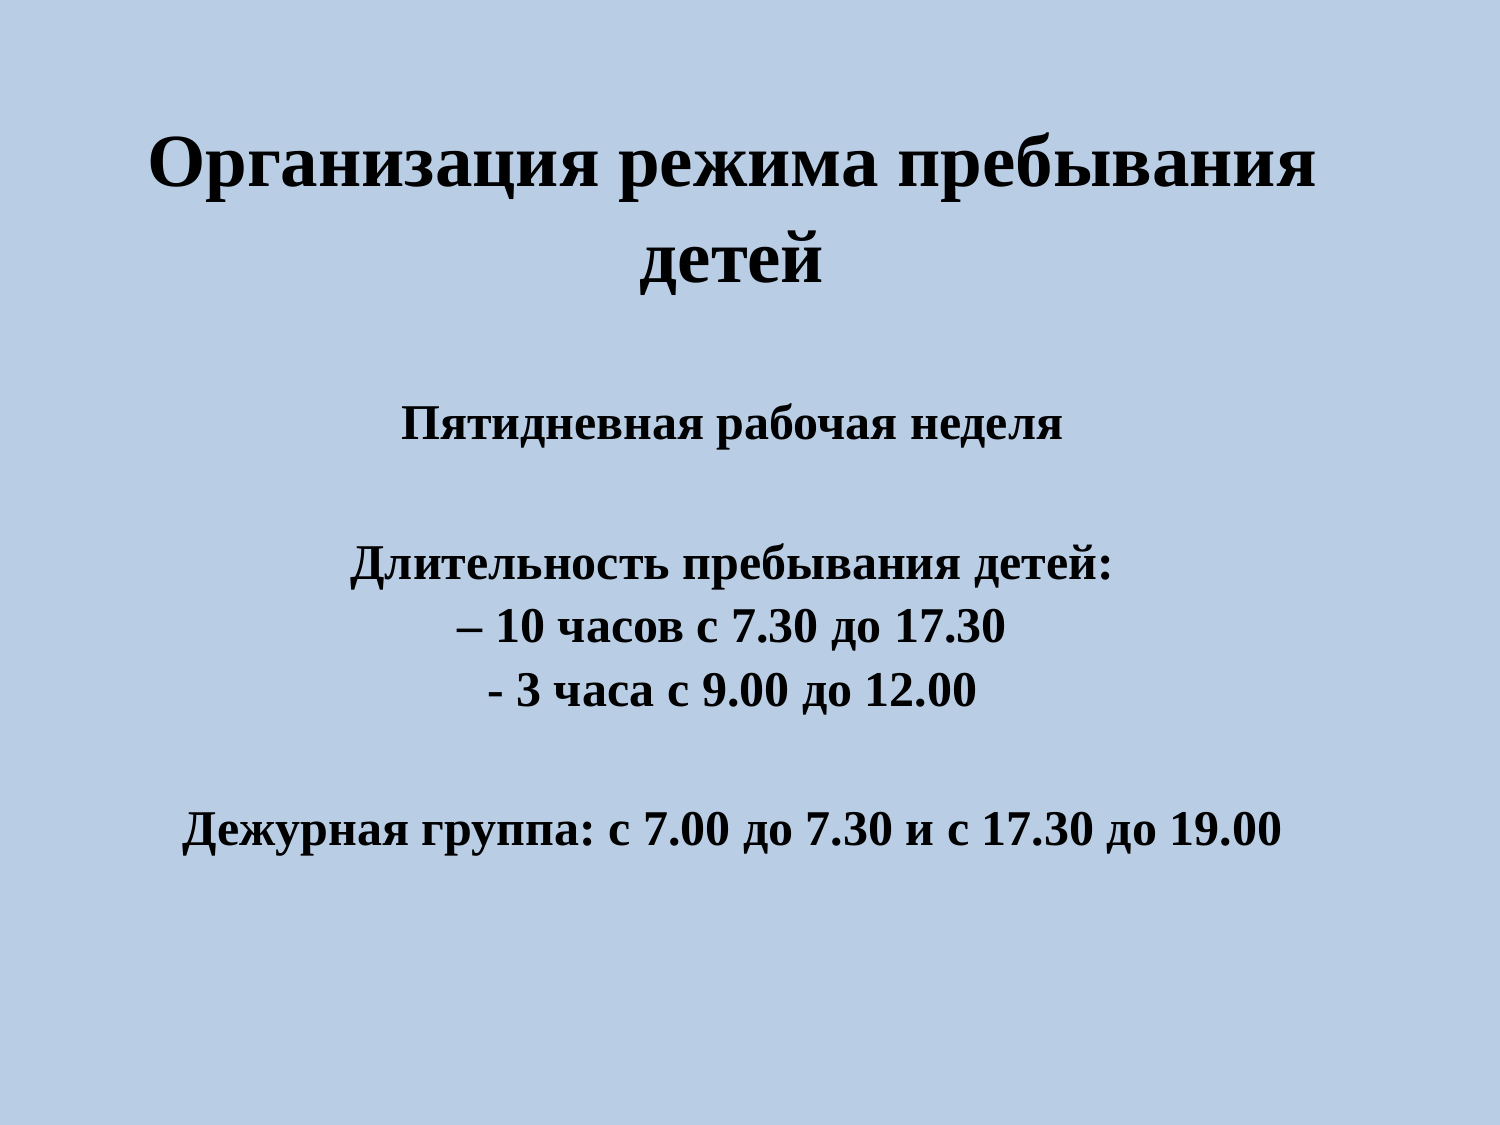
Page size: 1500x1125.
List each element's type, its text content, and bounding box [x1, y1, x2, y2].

text_box Организация режима пребывания детей Пятидневная рабочая неделя Длительность пребывания детей: – 10 часов с 7.30 до 17.30 - 3 часа с 9.00 до 12.00 Дежурная группа: с 7.00 до 7.30 и с 17.30 до 19.00 [53, 32, 1412, 1125]
